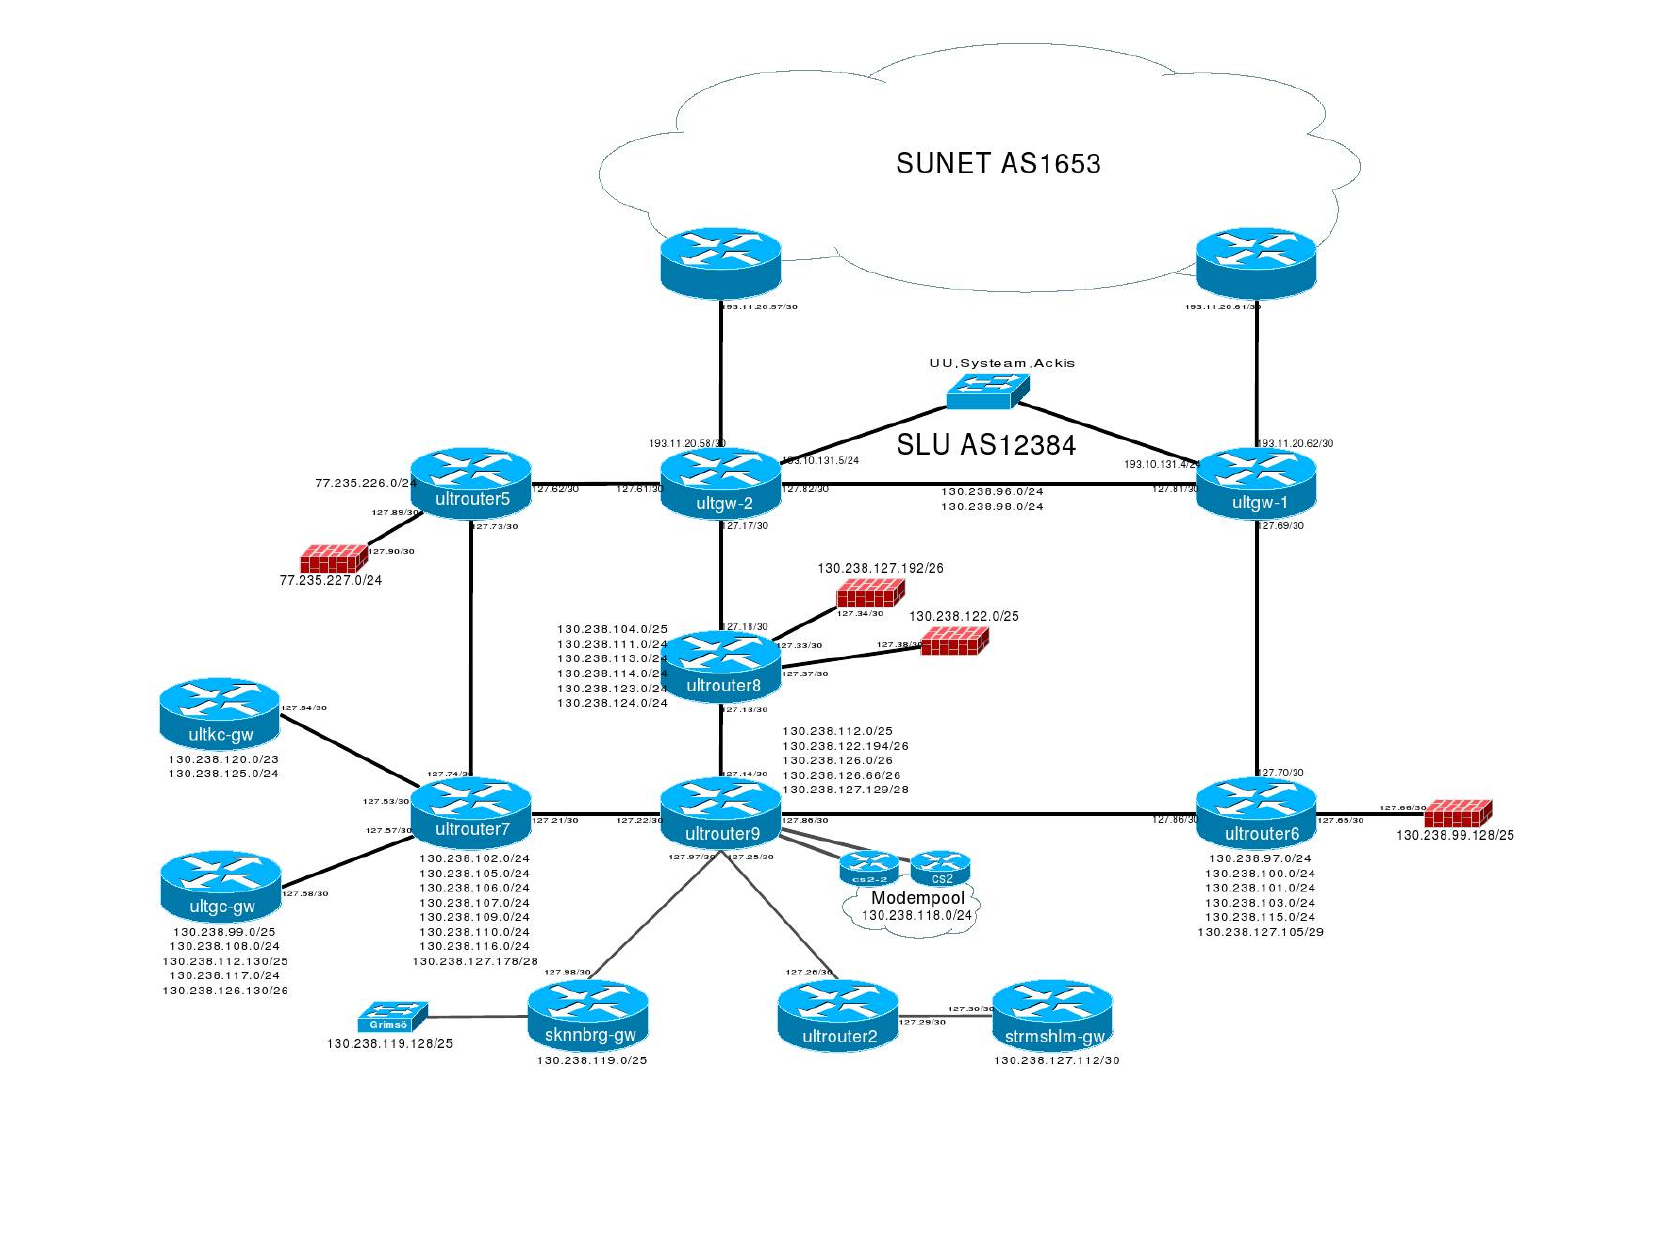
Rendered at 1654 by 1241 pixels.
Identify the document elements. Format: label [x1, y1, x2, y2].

picture [88, 0, 1654, 1142]
